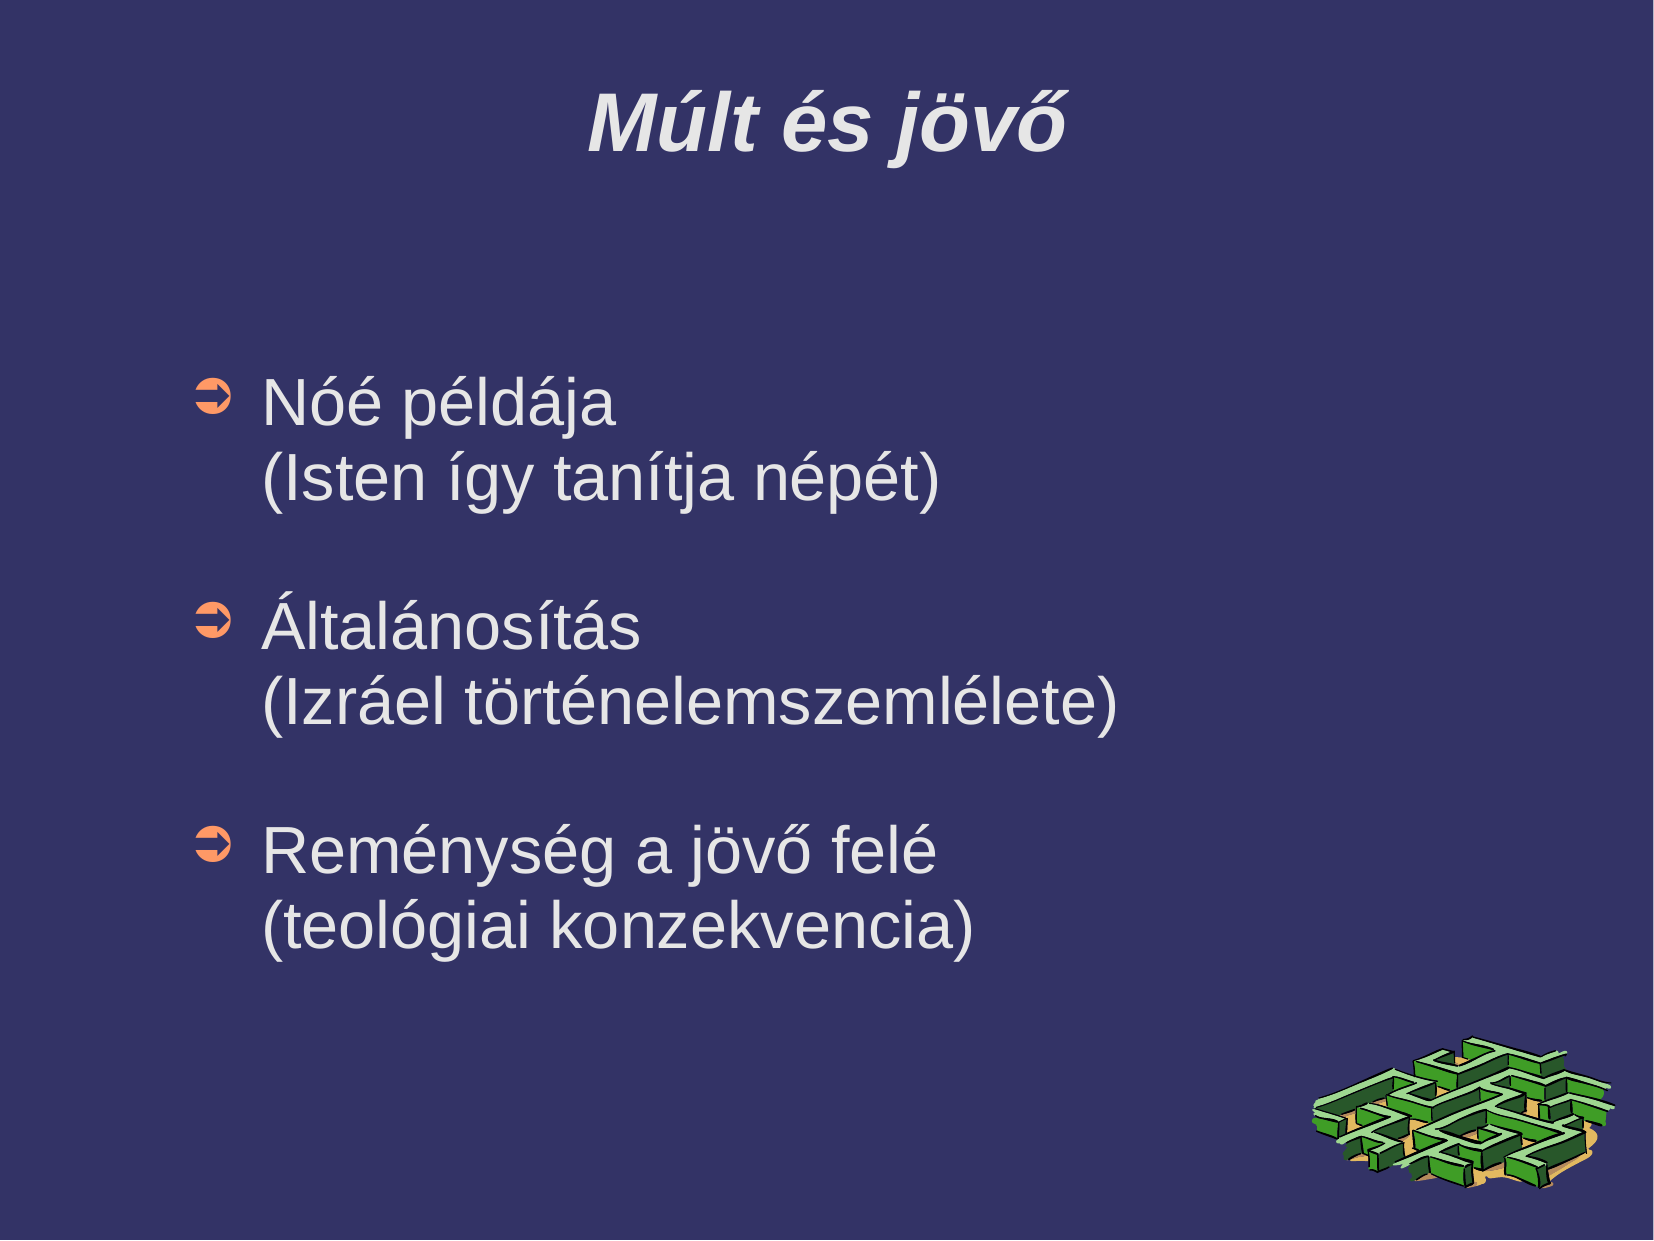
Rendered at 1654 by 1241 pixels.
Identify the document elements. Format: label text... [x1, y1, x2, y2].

title Múlt és jövő [121, 19, 1534, 227]
list Nóé példája (Isten így tanítja népét) Általánosítás (Izráel történelemszemlélete) Reménység a jövő felé (teológiai konzekvencia) [178, 364, 1570, 1147]
